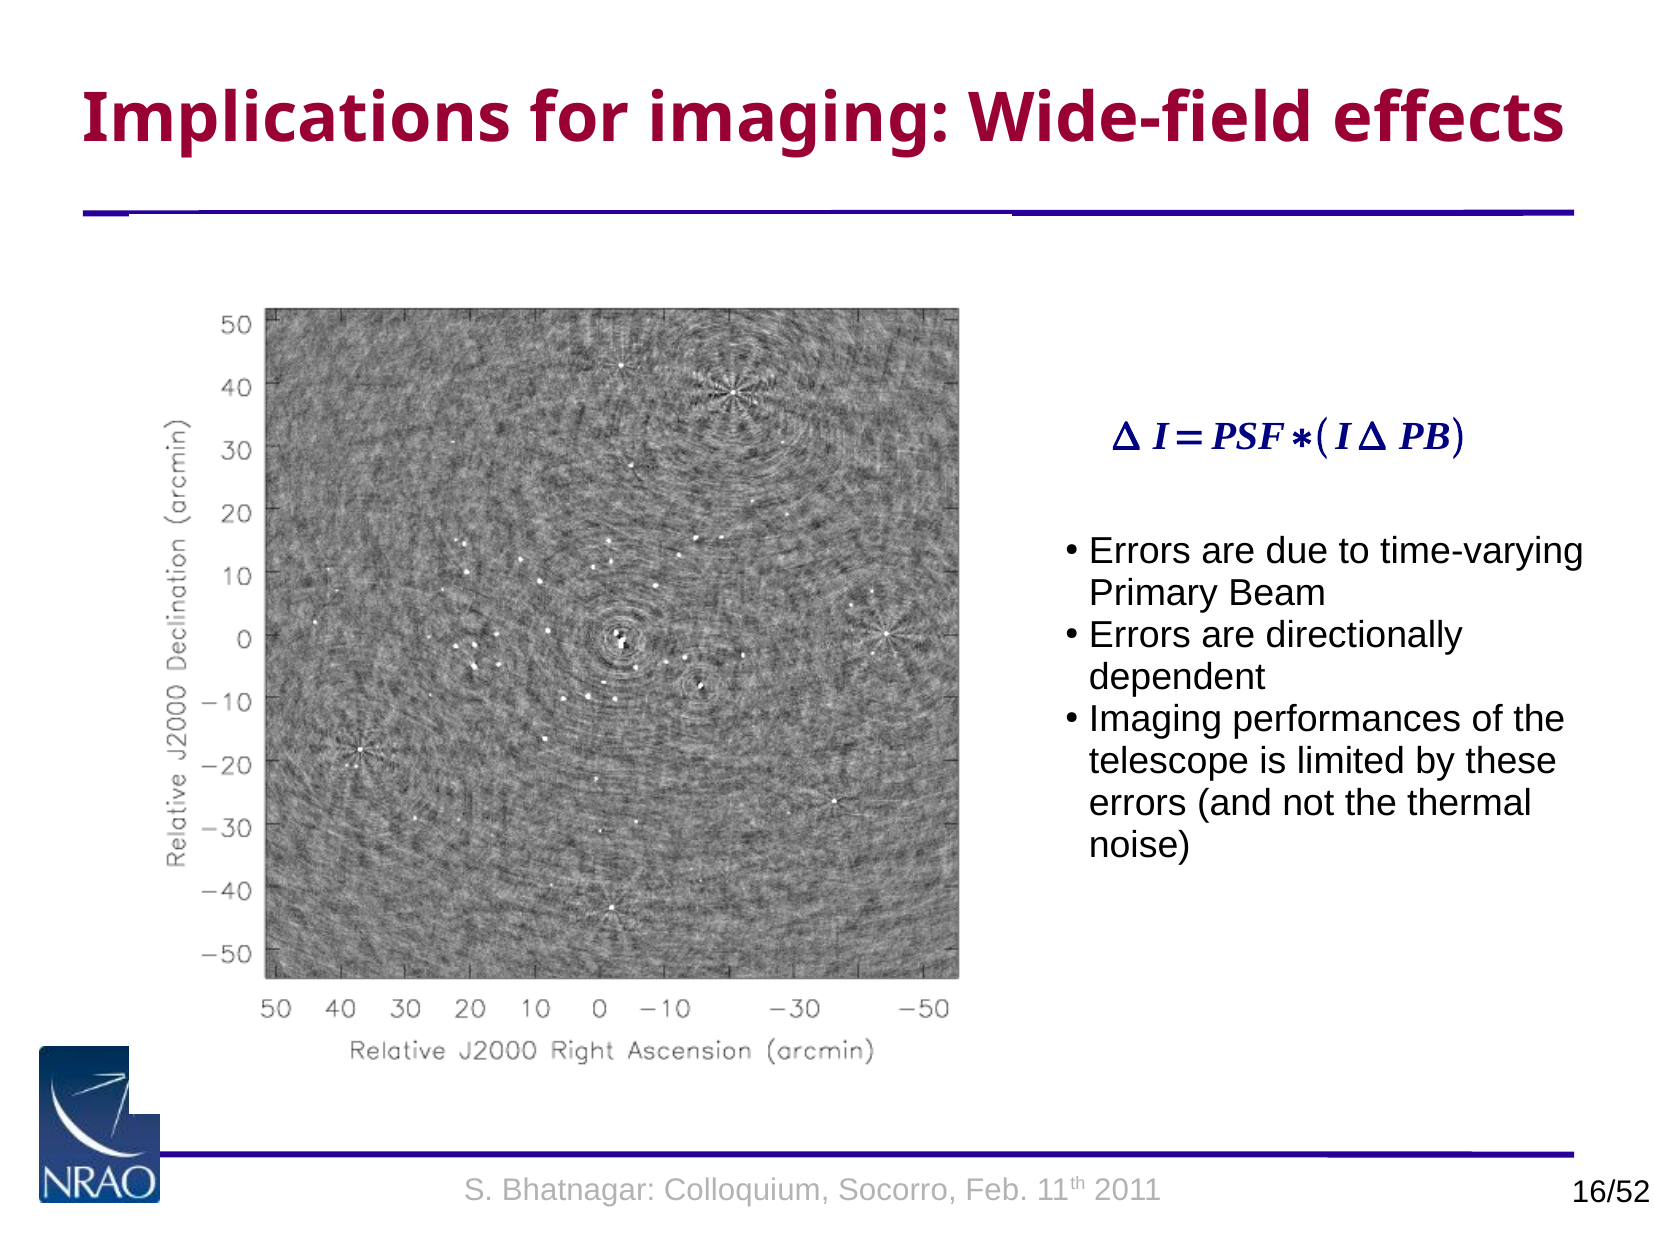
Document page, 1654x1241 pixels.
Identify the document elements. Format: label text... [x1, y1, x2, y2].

chart [1102, 414, 1479, 462]
text_box Errors are due to time-varying Primary Beam Errors are directionally dependent Imaging performances of the telescope is limited by these errors (and not the thermal noise) [1050, 522, 1600, 873]
picture [0, 0, 1654, 1241]
title Implications for imaging: Wide-field effects [82, 34, 1571, 195]
